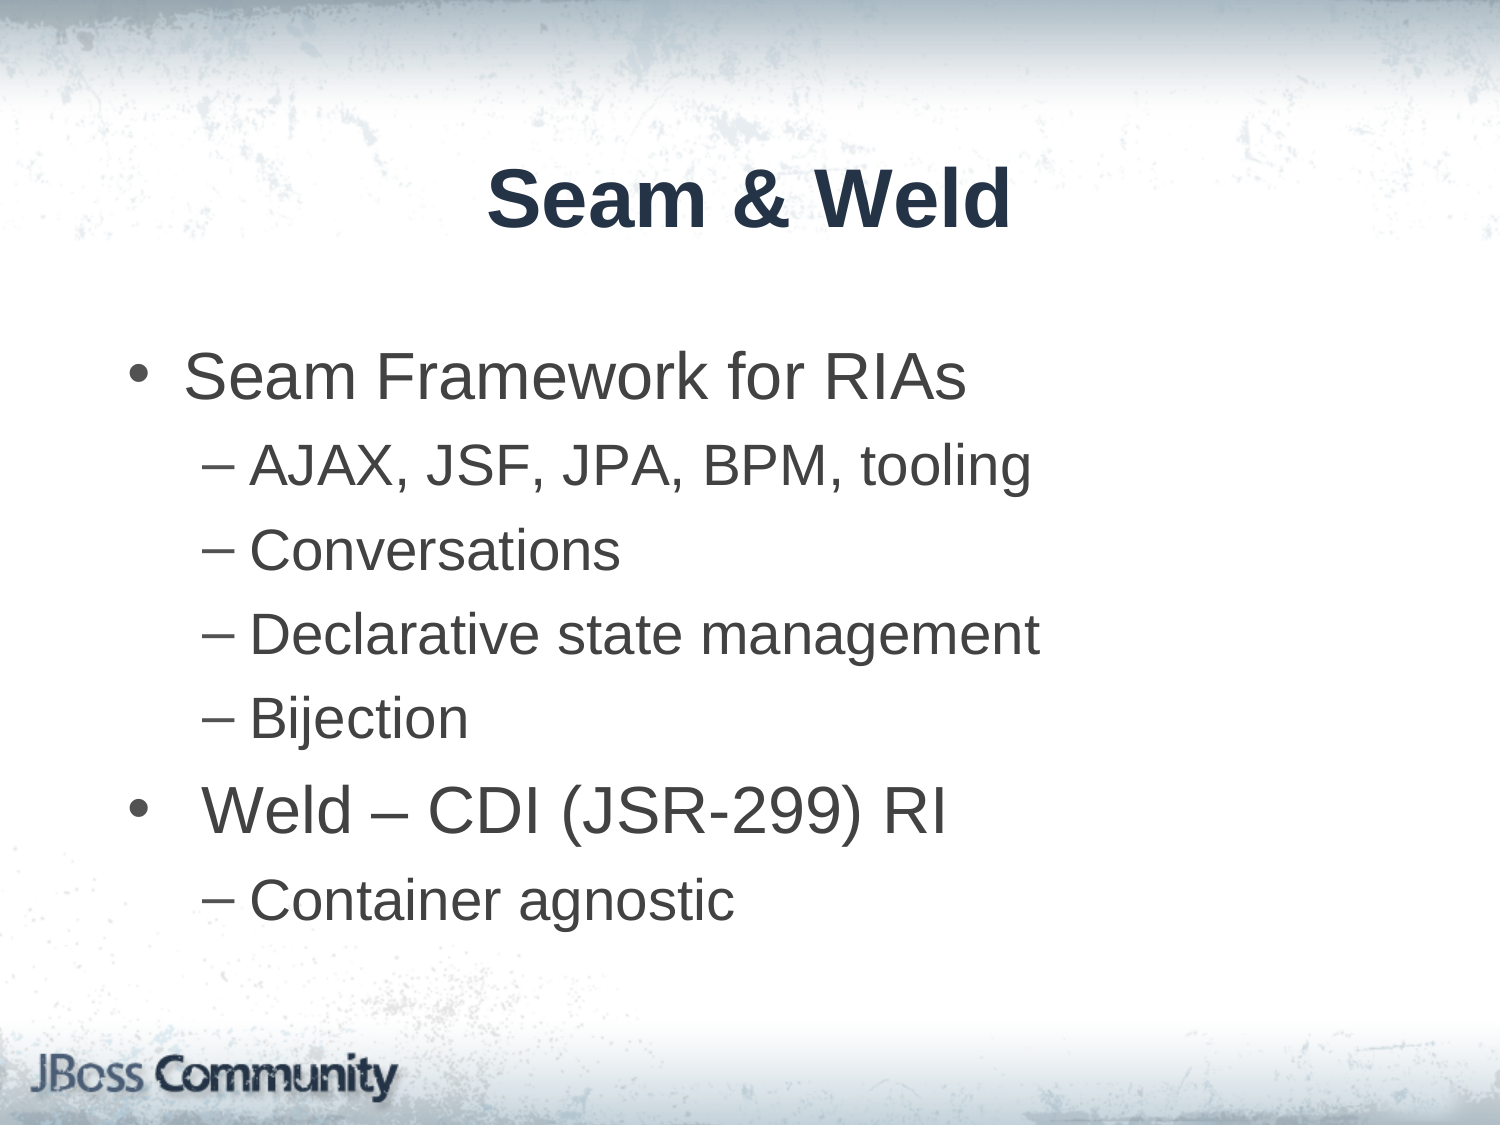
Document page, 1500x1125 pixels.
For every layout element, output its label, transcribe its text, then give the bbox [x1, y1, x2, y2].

list Seam Framework for RIAs AJAX, JSF, JPA, BPM, tooling Conversations Declarative state management Bijection Weld – CDI (JSR-299) RI Container agnostic [112, 324, 1388, 1001]
title Seam & Weld [112, 75, 1388, 312]
picture [0, 0, 1500, 1125]
